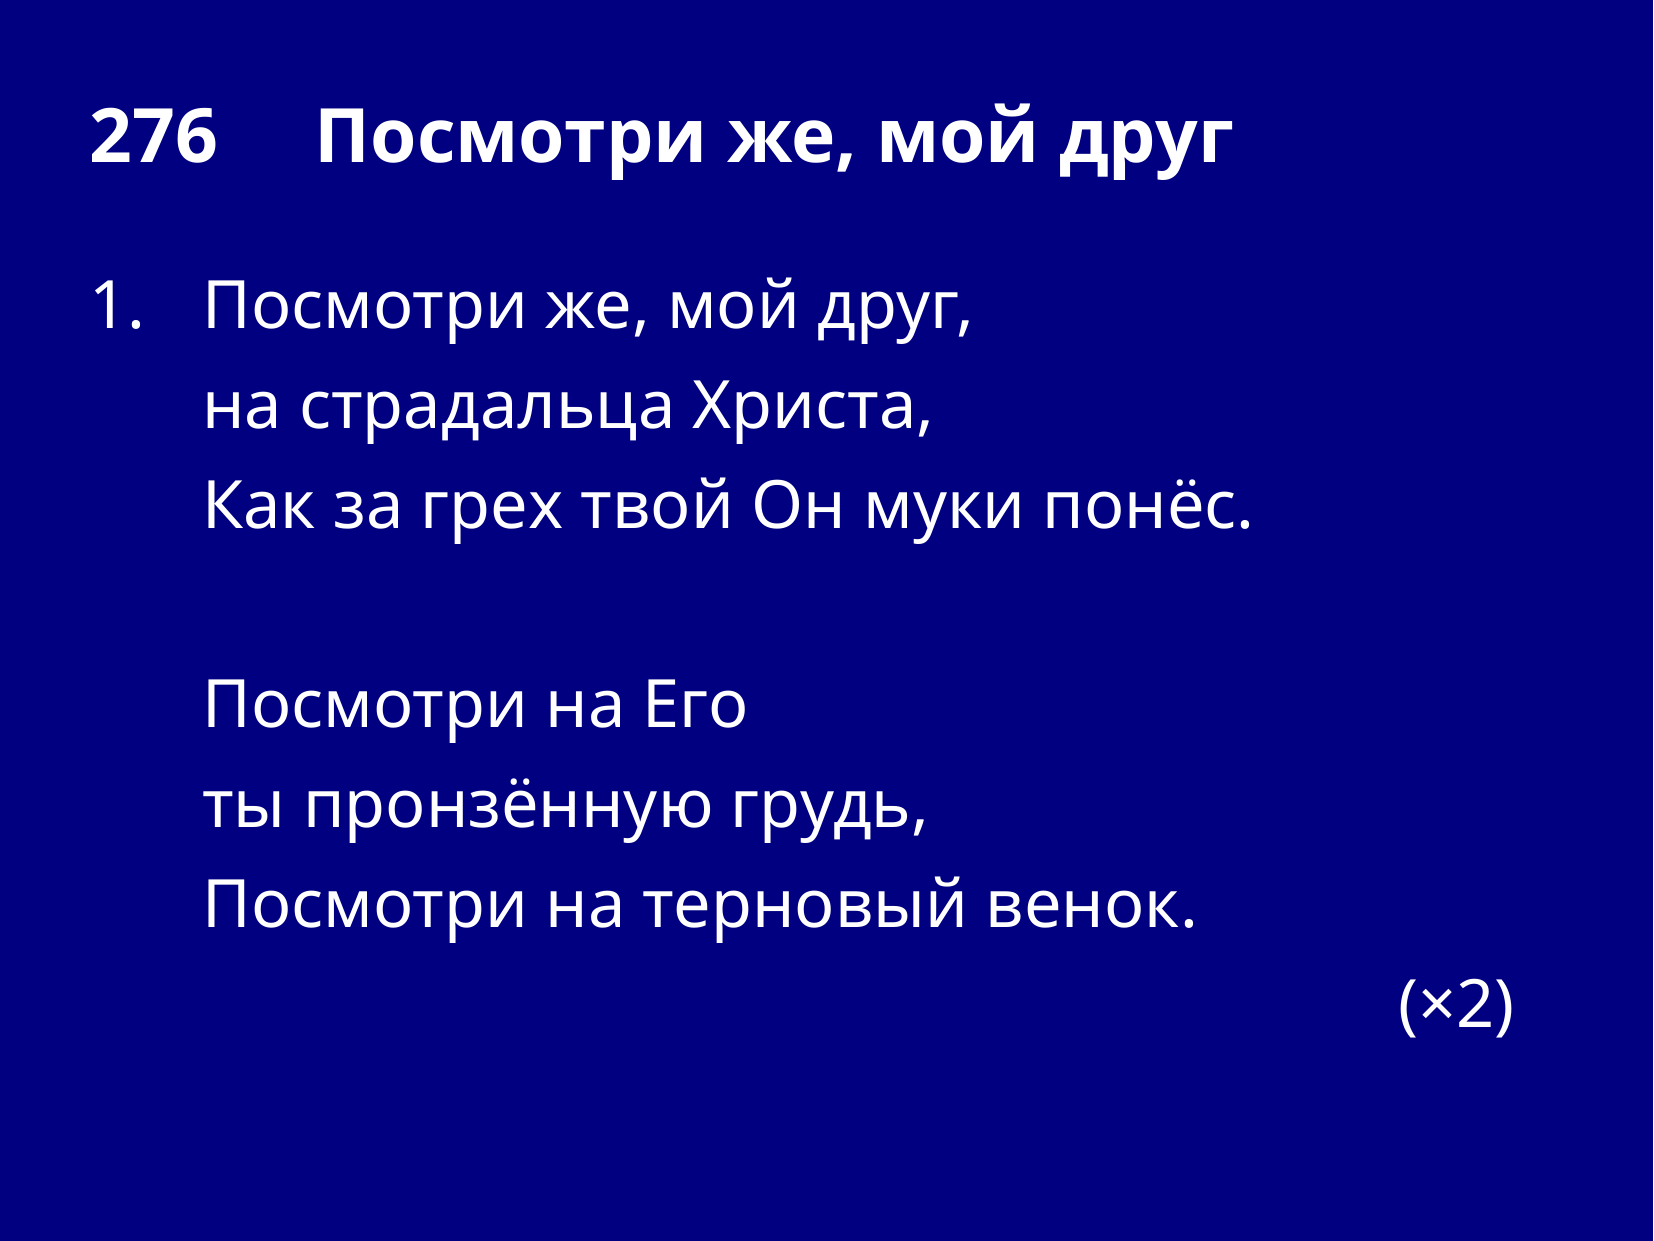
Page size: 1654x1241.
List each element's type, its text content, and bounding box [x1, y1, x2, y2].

text_box 1. Посмотри же, мой друг, на страдальца Христа, Как за грех твой Он муки понёс. Посмотри на Его ты пронзённую грудь, Посмотри на терновый венок. (×2) [75, 188, 1576, 1163]
text_box 276 Посмотри же, мой друг [75, 75, 1576, 188]
